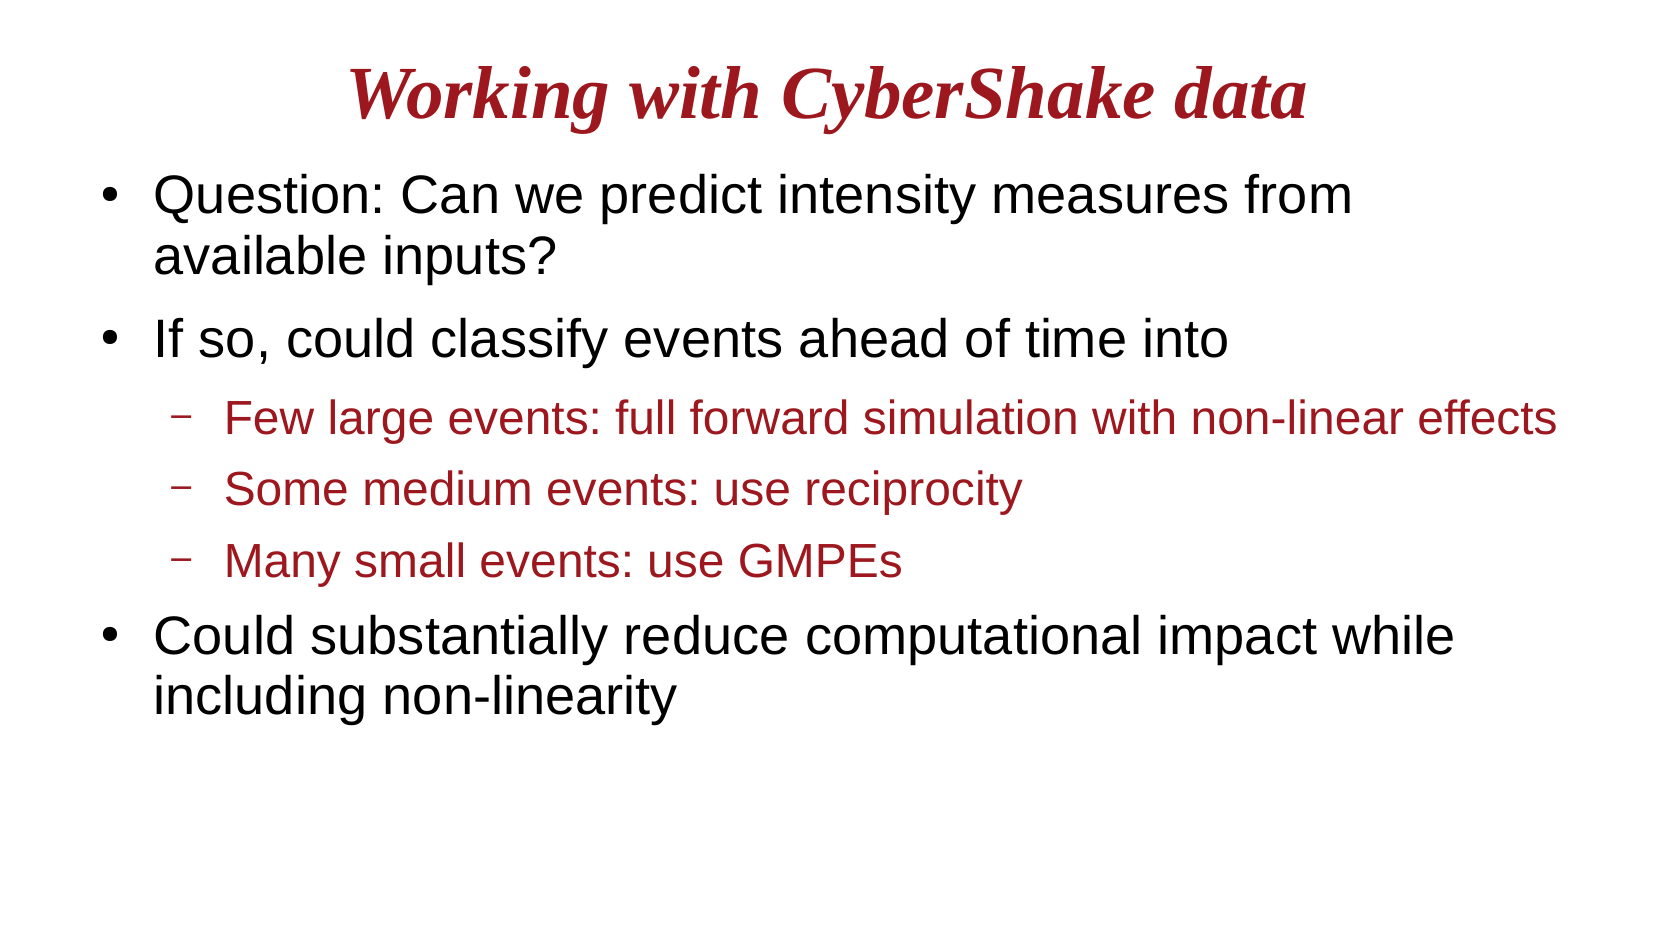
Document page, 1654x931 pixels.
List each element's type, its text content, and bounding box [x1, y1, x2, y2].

title Working with CyberShake data [82, 37, 1571, 151]
list Question: Can we predict intensity measures from available inputs? If so, could classify events ahead of time into Few large events: full forward simulation with non-linear effects Some medium events: use reciprocity Many small events: use GMPEs Could substantially reduce computational impact while including non-linearity [82, 165, 1571, 826]
